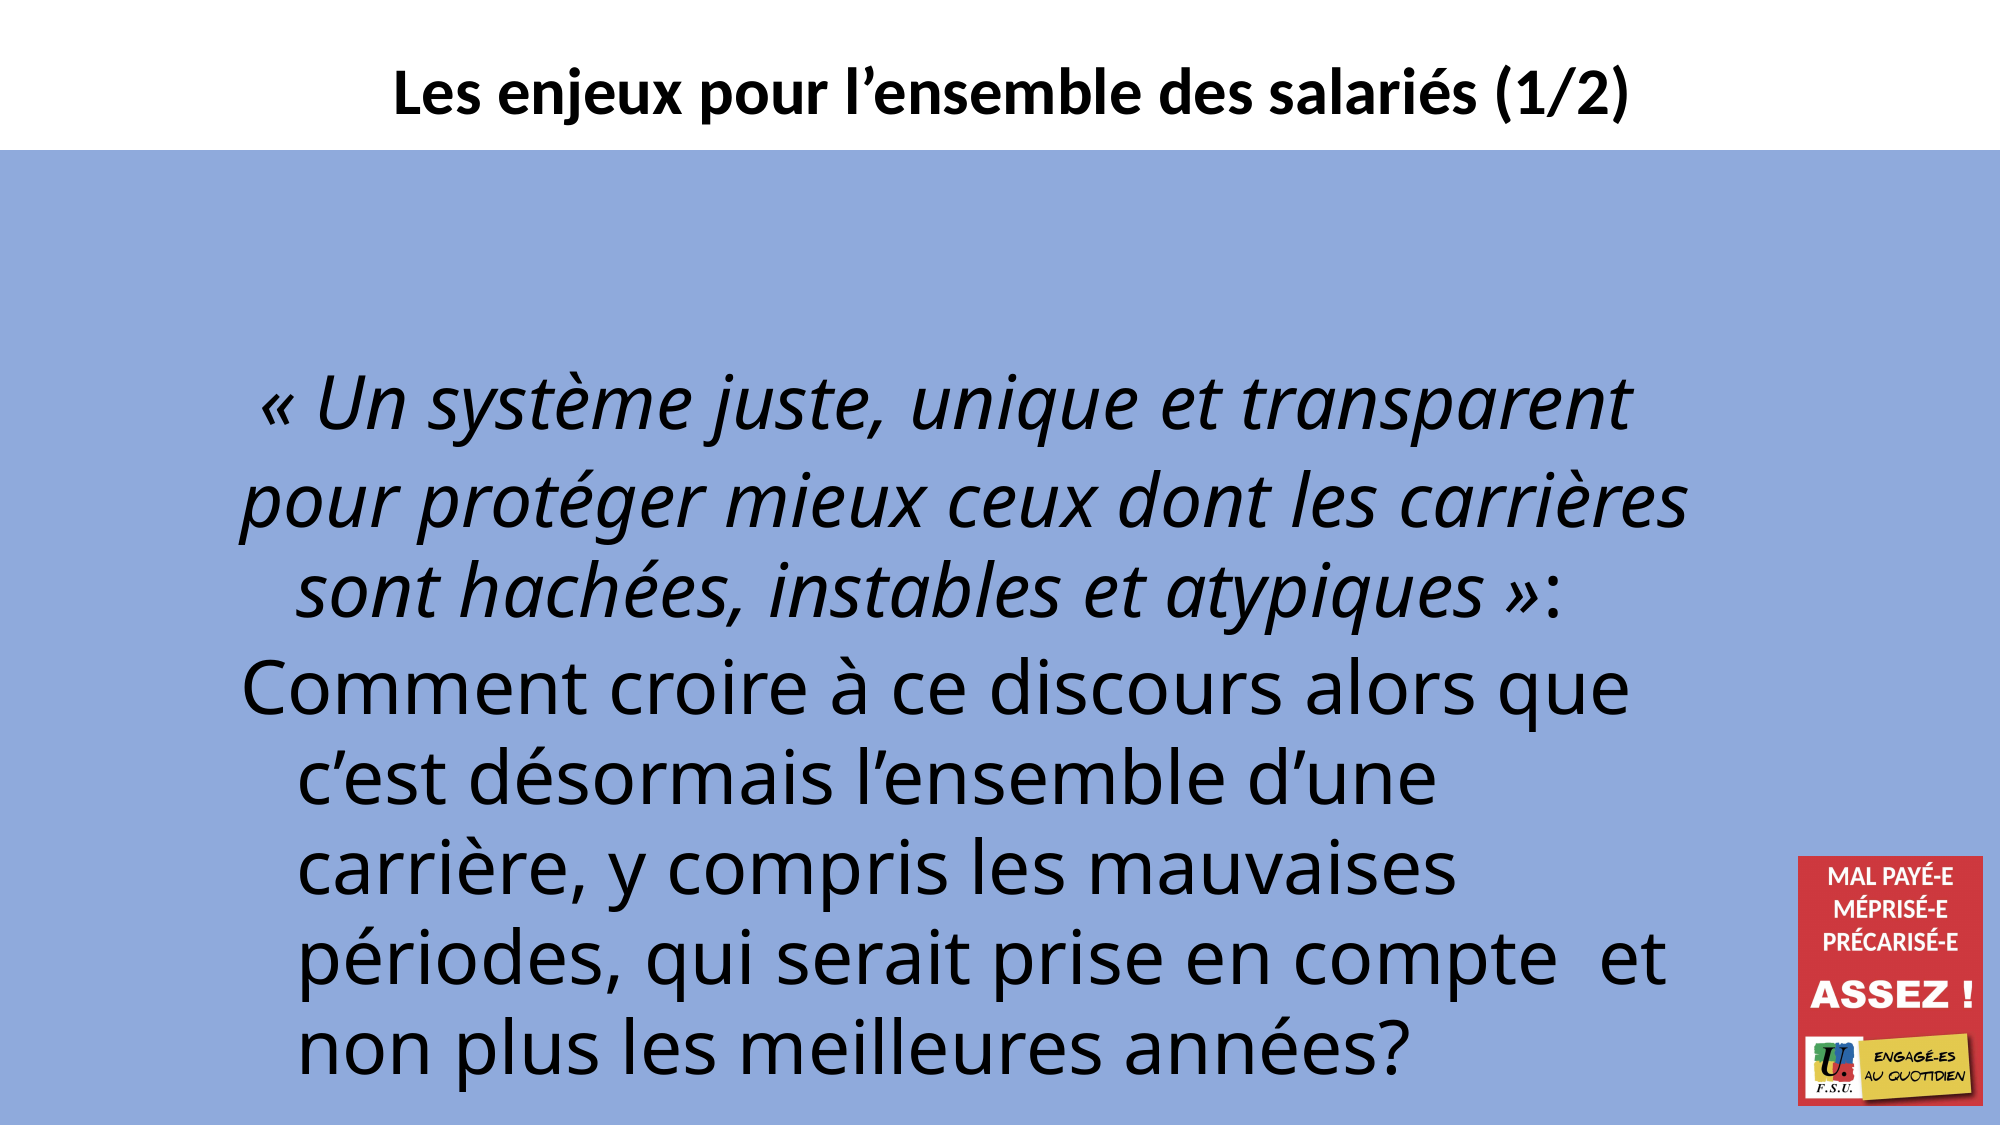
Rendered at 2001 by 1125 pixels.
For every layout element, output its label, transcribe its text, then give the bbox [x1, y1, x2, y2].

text_box « Un système juste, unique et transparent pour protéger mieux ceux dont les carrières sont hachées, instables et atypiques »: Comment croire à ce discours alors que c’est désormais l’ensemble d’une carrière, y compris les mauvaises périodes, qui serait prise en compte et non plus les meilleures années? [225, 347, 1767, 1011]
picture [1798, 856, 1983, 1106]
text_box Les enjeux pour l’ensemble des salariés (1/2) [0, 0, 2000, 150]
